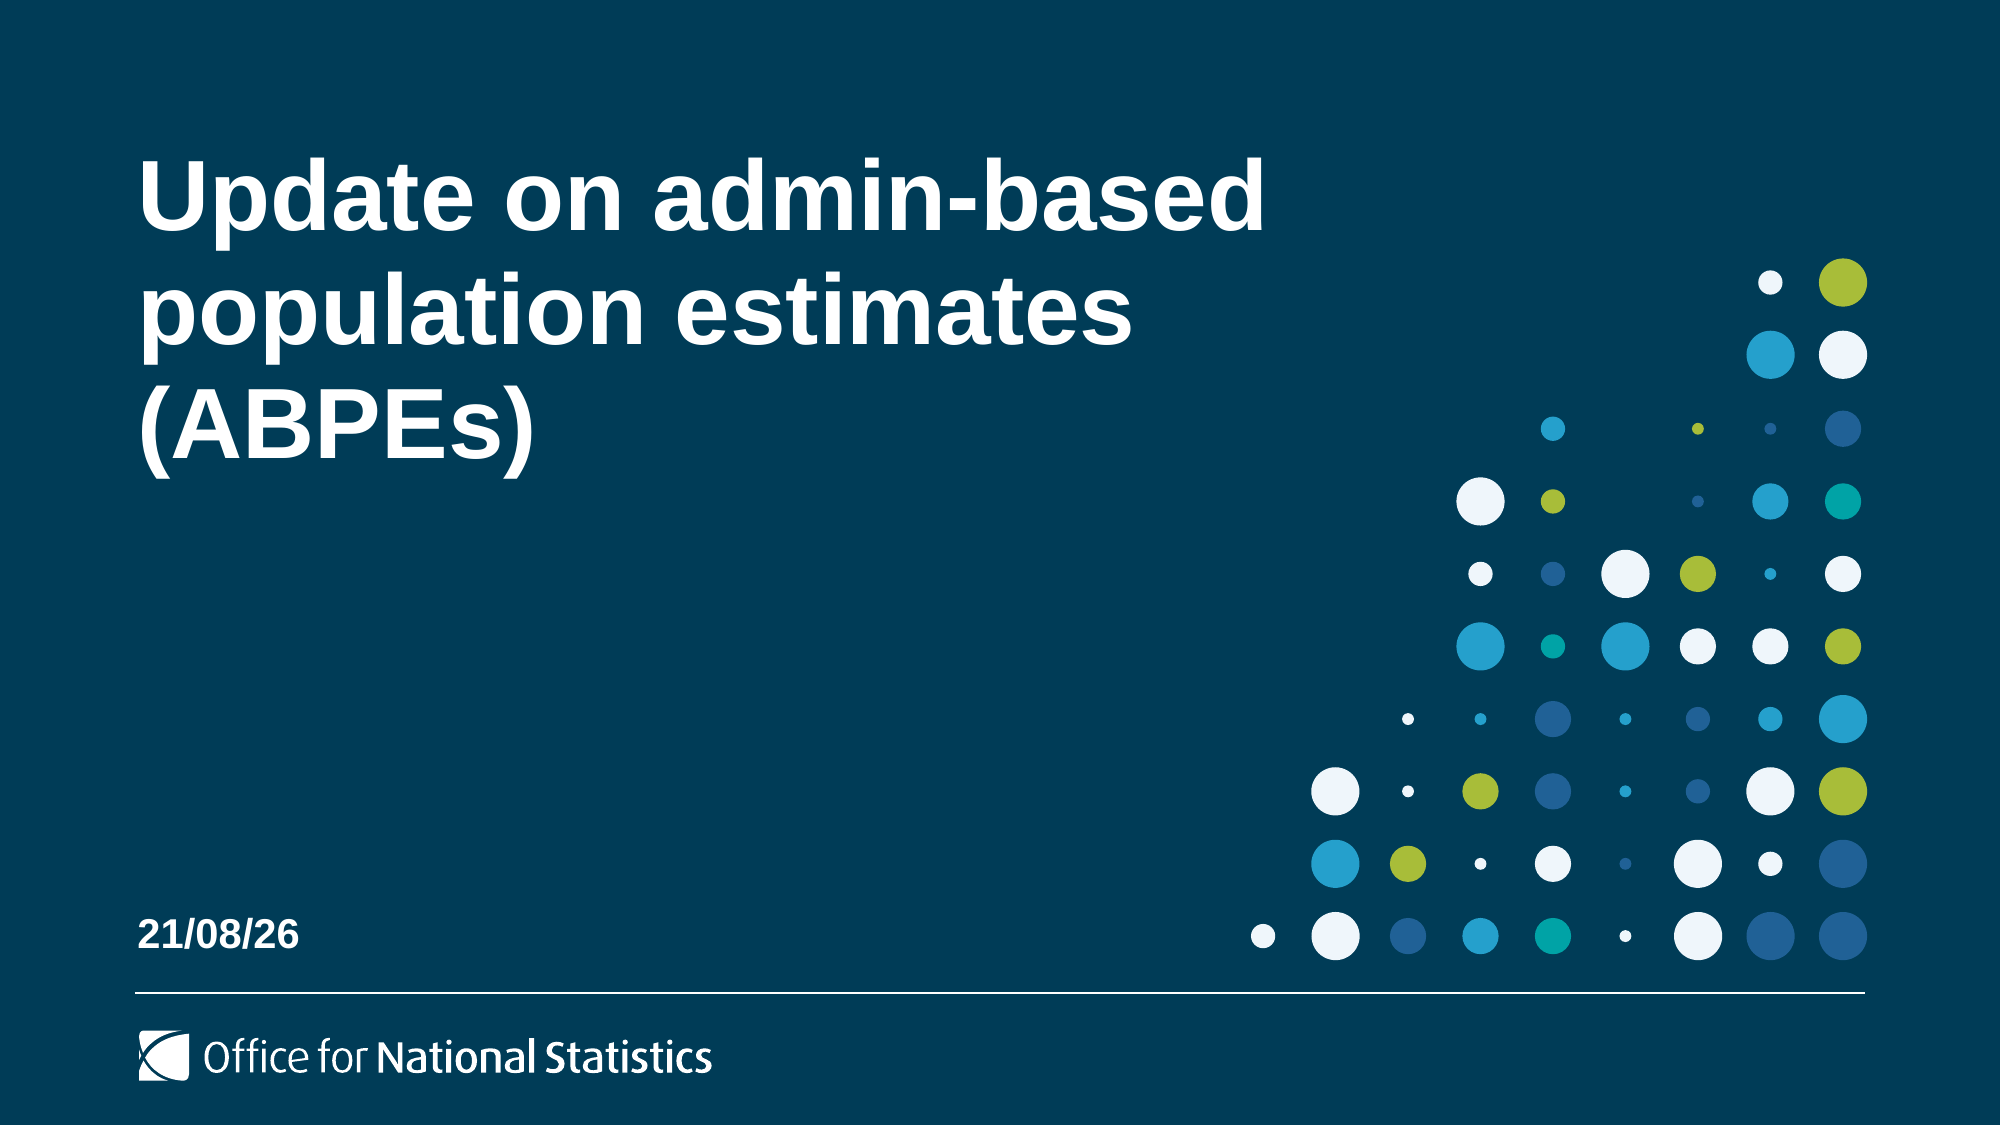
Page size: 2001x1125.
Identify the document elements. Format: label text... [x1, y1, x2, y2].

text_box 05 June 2025 [137, 899, 588, 960]
title Update on admin-based population estimates (ABPEs) [137, 139, 1323, 574]
